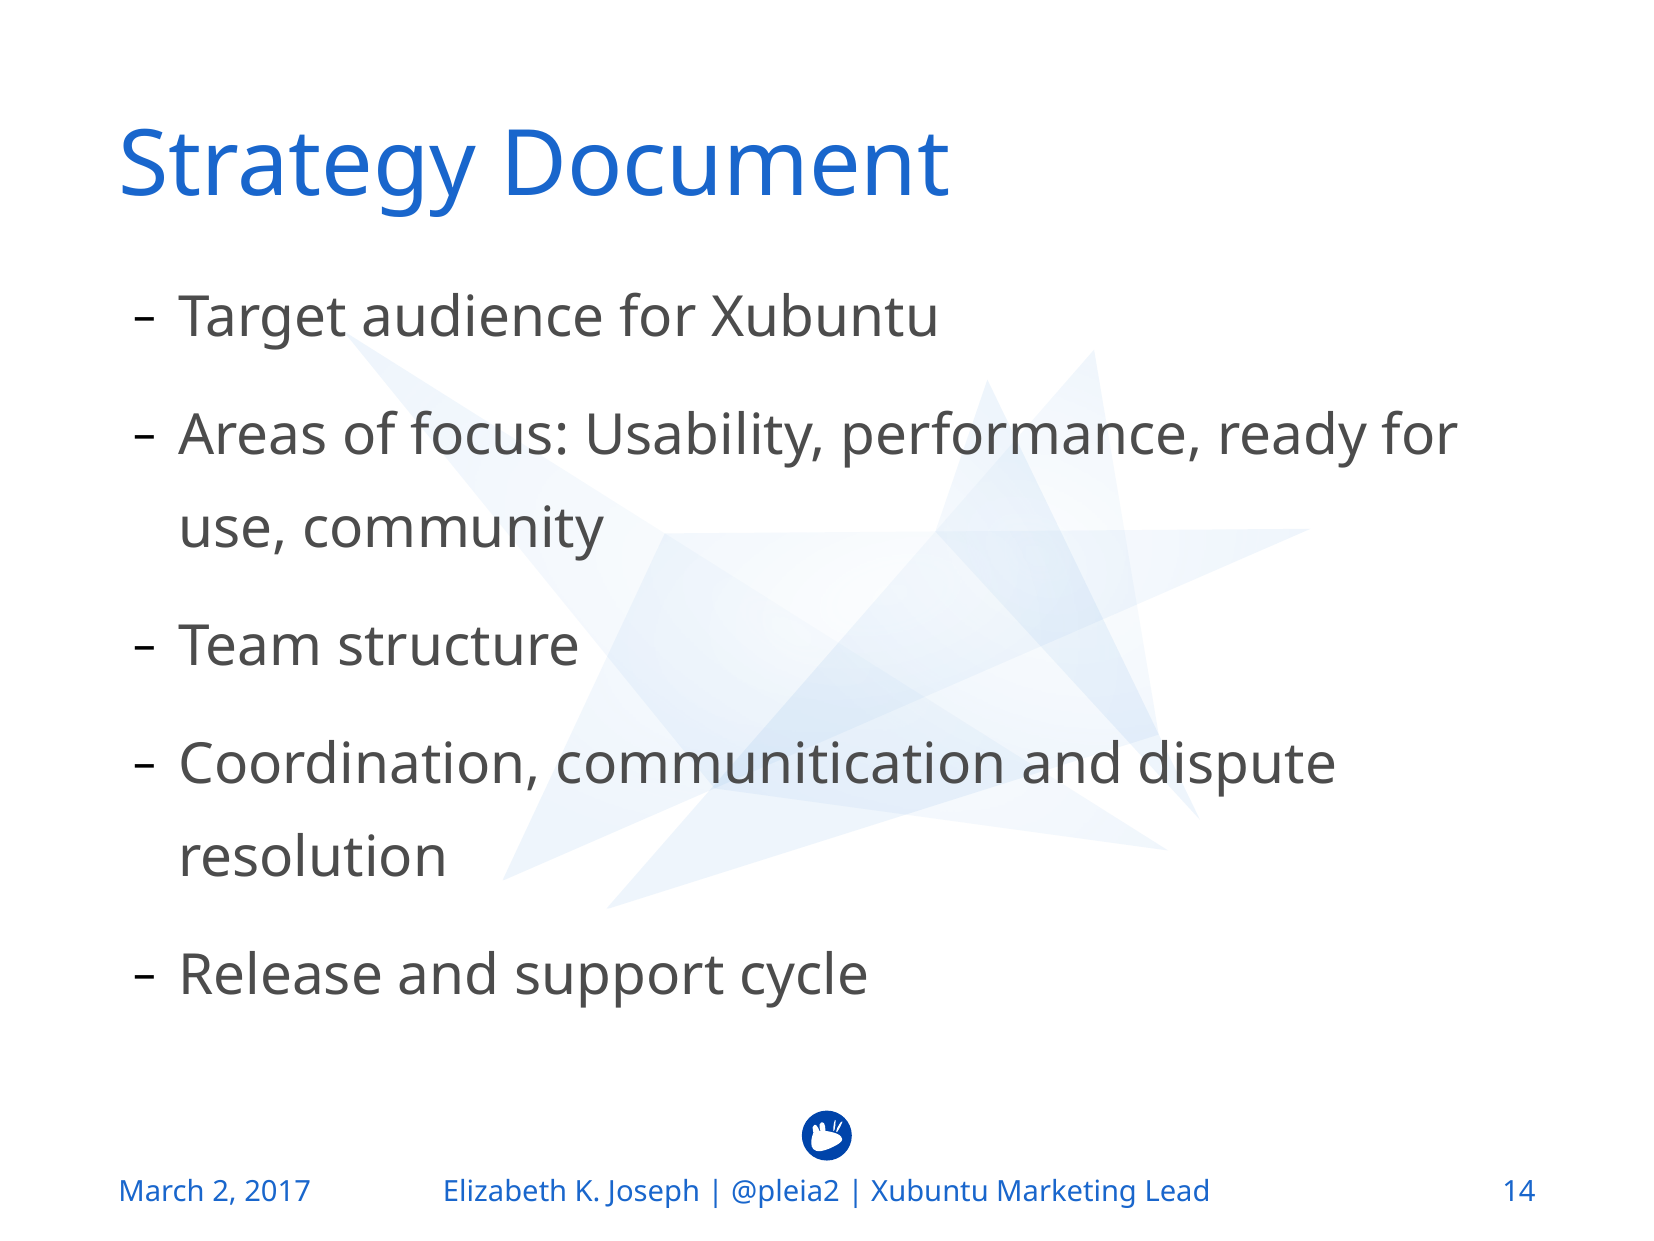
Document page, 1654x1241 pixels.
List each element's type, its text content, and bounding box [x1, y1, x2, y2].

list Target audience for Xubuntu Areas of focus: Usability, performance, ready for use, community Team structure Coordination, communitication and dispute resolution Release and support cycle [118, 259, 1536, 1016]
title Strategy Document [118, 88, 1536, 231]
